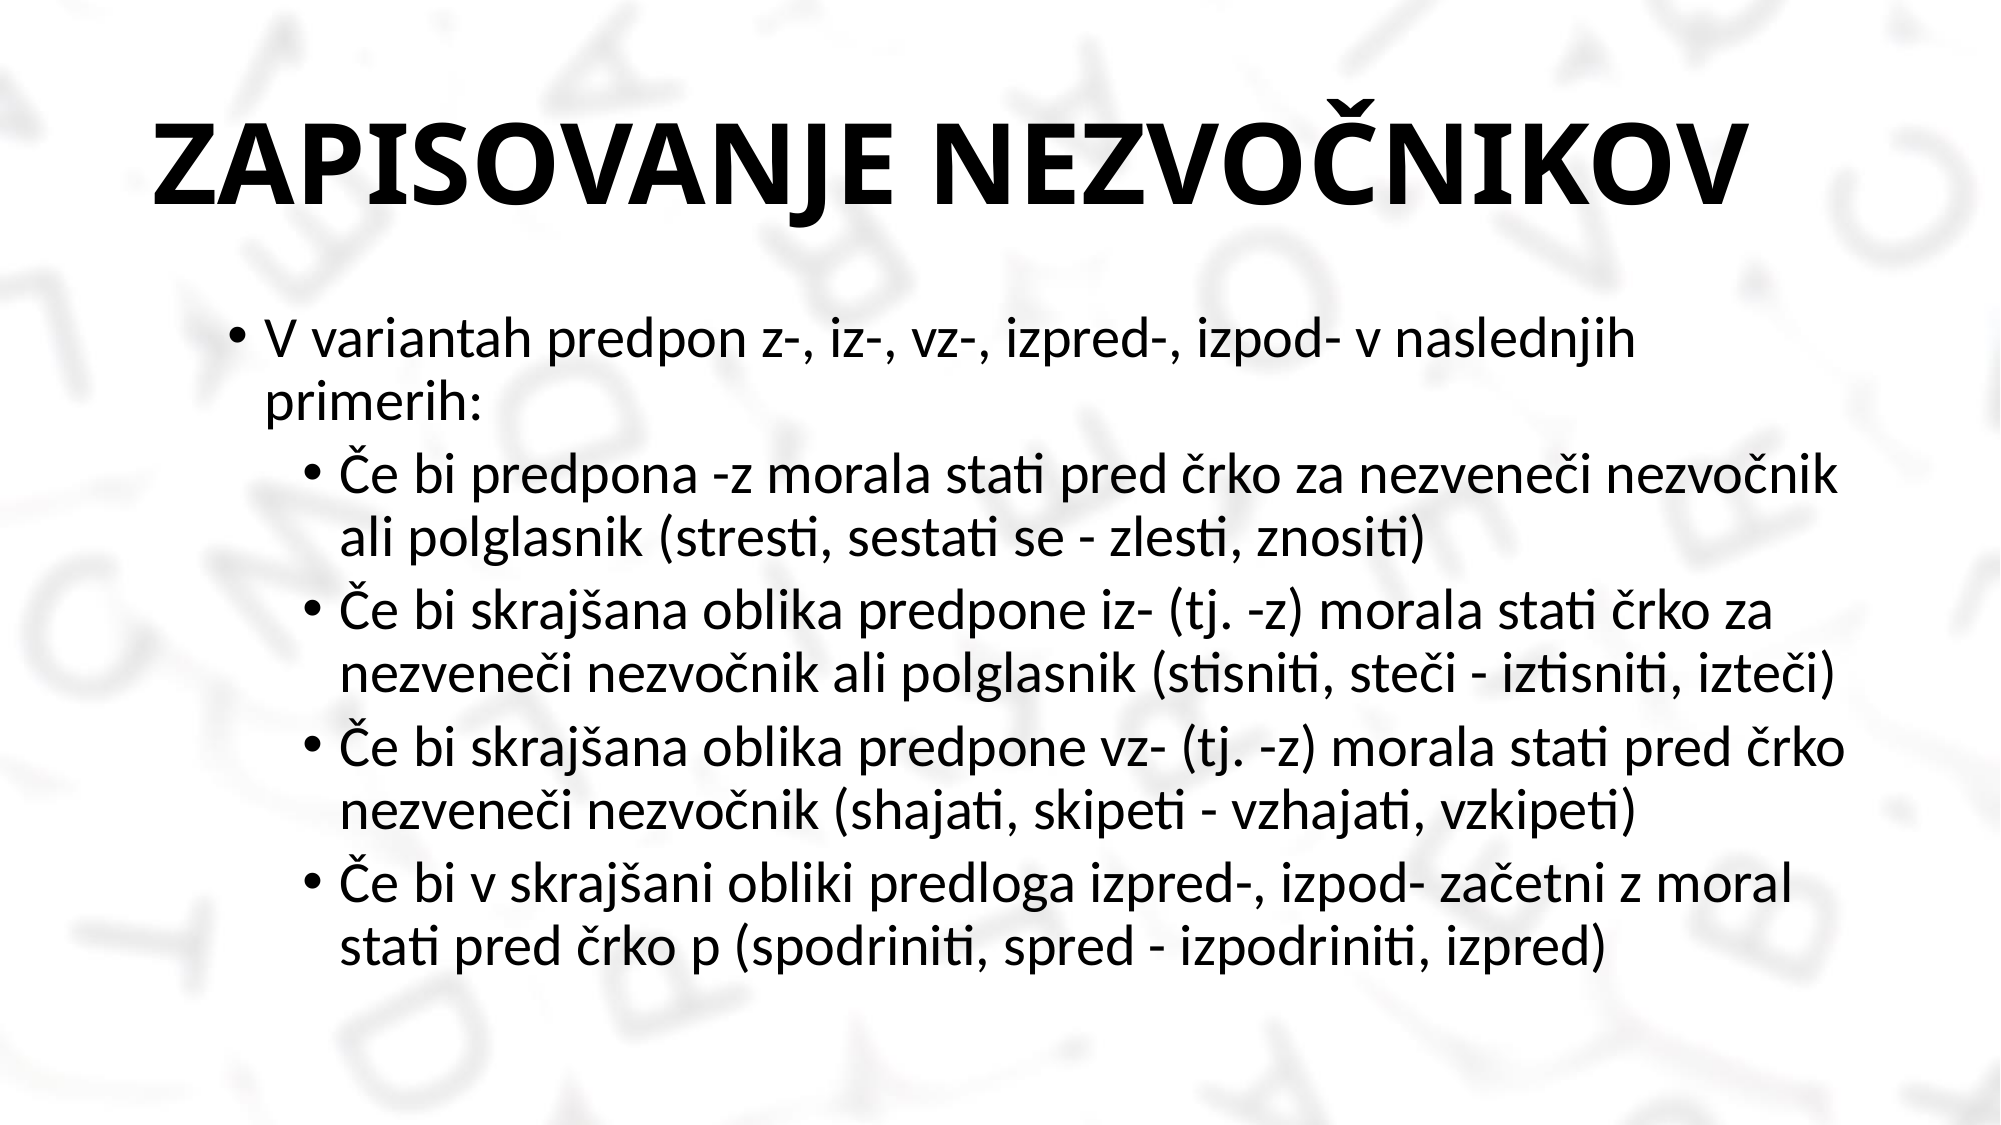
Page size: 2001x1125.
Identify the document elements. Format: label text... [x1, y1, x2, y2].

picture [0, 0, 2001, 1125]
list V variantah predpon z-, iz-, vz-, izpred-, izpod- v naslednjih primerih: Če bi predpona -z morala stati pred črko za nezveneči nezvočnik ali polglasnik (stresti, sestati se - zlesti, znositi) Če bi skrajšana oblika predpone iz- (tj. -z) morala stati črko za nezveneči nezvočnik ali polglasnik (stisniti, steči - iztisniti, izteči) Če bi skrajšana oblika predpone vz- (tj. -z) morala stati pred črko nezveneči nezvočnik (shajati, skipeti - vzhajati, vzkipeti) Če bi v skrajšani obliki predloga izpred-, izpod- začetni z moral stati pred črko p (spodriniti, spred - izpodriniti, izpred) [137, 299, 1863, 1014]
title ZAPISOVANJE NEZVOČNIKOV [137, 59, 1863, 278]
